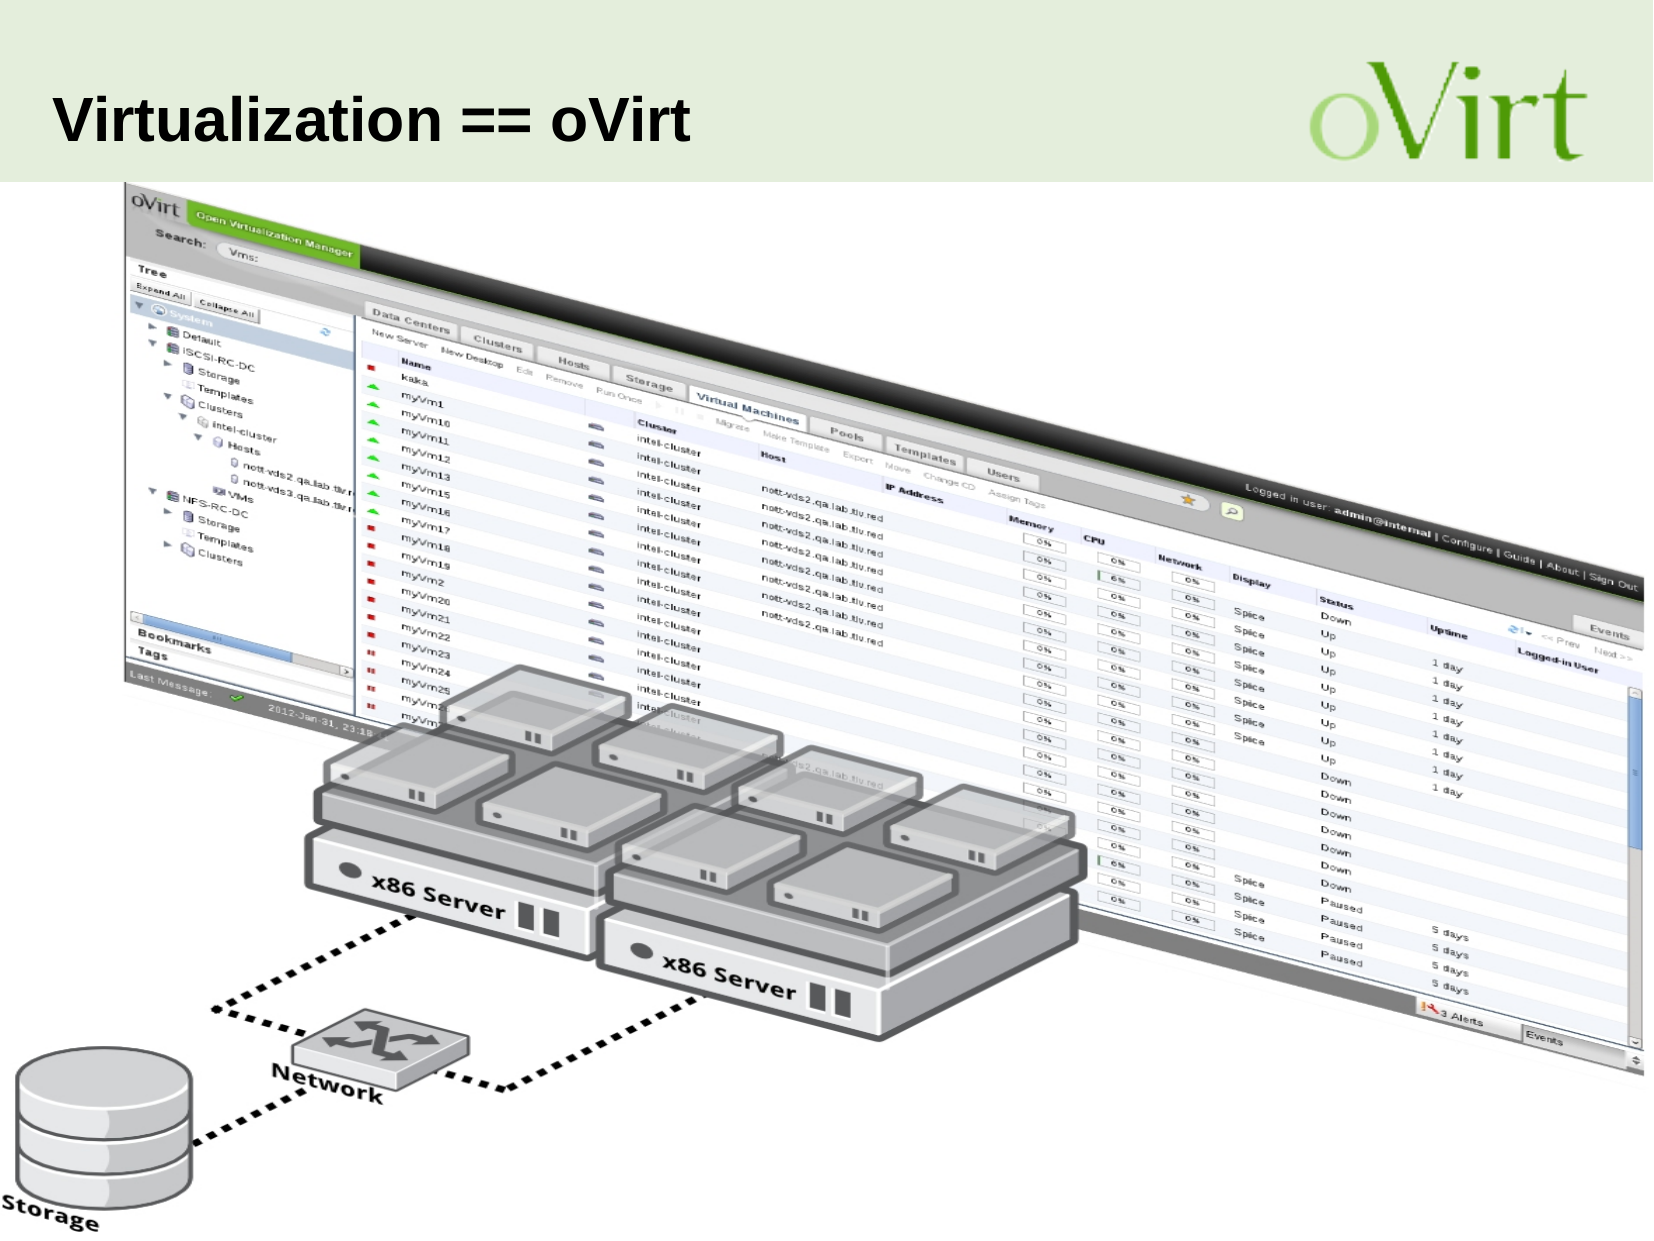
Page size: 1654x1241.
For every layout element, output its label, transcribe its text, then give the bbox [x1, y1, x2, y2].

title Virtualization == oVirt [52, 14, 1330, 154]
picture [0, 182, 1653, 1241]
picture [1289, 36, 1613, 181]
